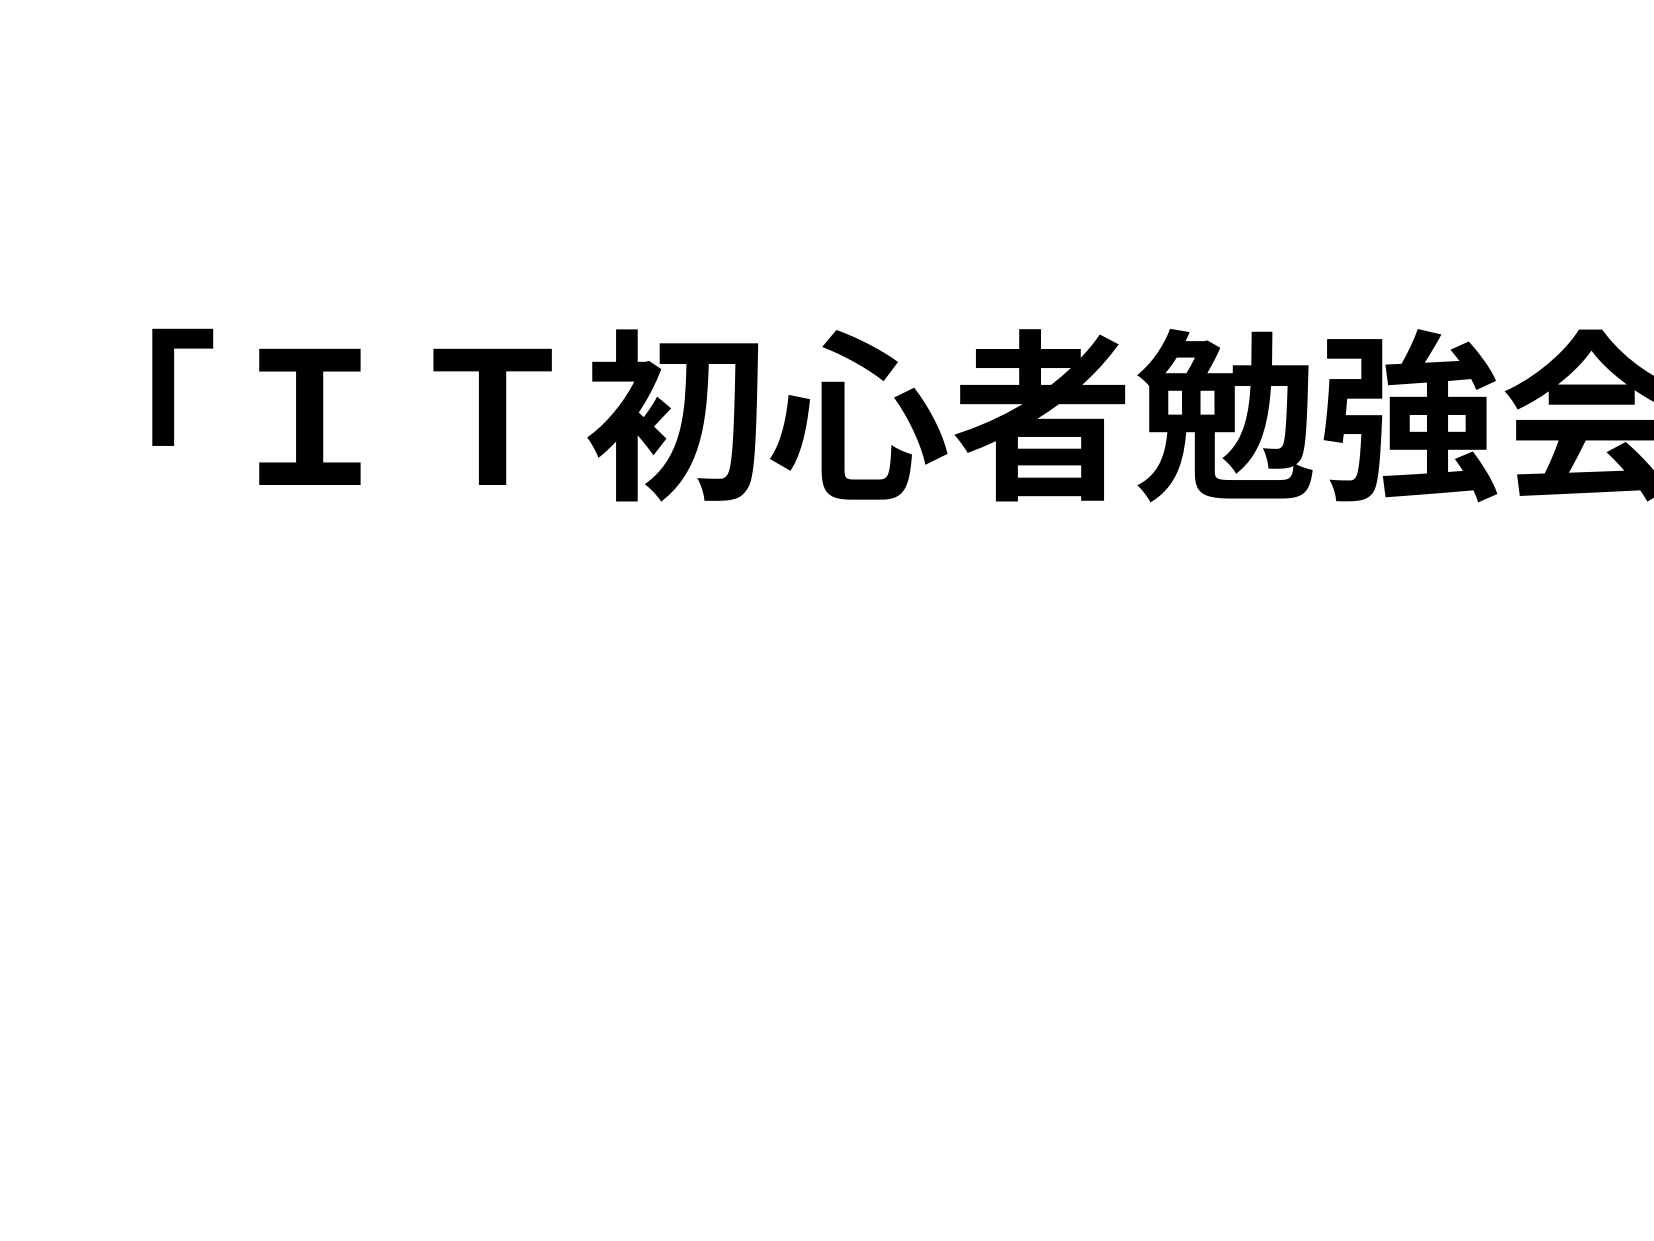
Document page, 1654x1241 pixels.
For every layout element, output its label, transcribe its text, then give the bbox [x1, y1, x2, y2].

text_box 「ＩＴ初心者勉強会」 [20, 265, 1654, 478]
